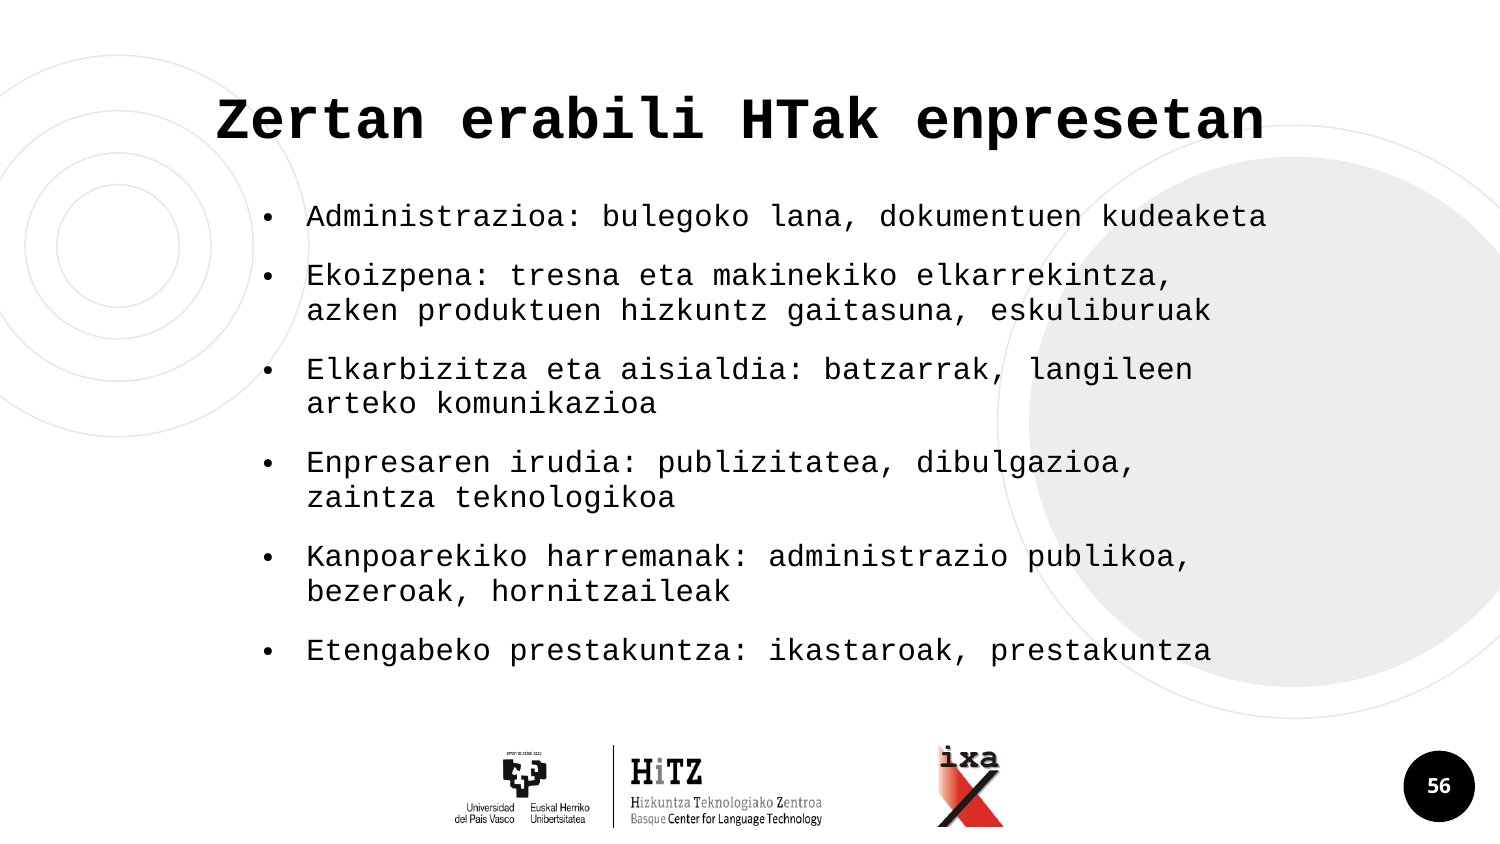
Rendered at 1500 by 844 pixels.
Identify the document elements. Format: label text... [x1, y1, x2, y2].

picture [450, 745, 827, 828]
list Administrazioa: bulegoko lana, dokumentuen kudeaketa Ekoizpena: tresna eta makinekiko elkarrekintza, azken produktuen hizkuntz gaitasuna, eskuliburuak Elkarbizitza eta aisialdia: batzarrak, langileen arteko komunikazioa Enpresaren irudia: publizitatea, dibulgazioa, zaintza teknologikoa Kanpoarekiko harremanak: administrazio publikoa, bezeroak, hornitzaileak Etengabeko prestakuntza: ikastaroak, prestakuntza [248, 200, 1276, 702]
text_box <zenbakia> [1403, 750, 1475, 823]
picture [937, 744, 1004, 827]
text_box Zertan erabili HTak enpresetan [200, 82, 1335, 178]
